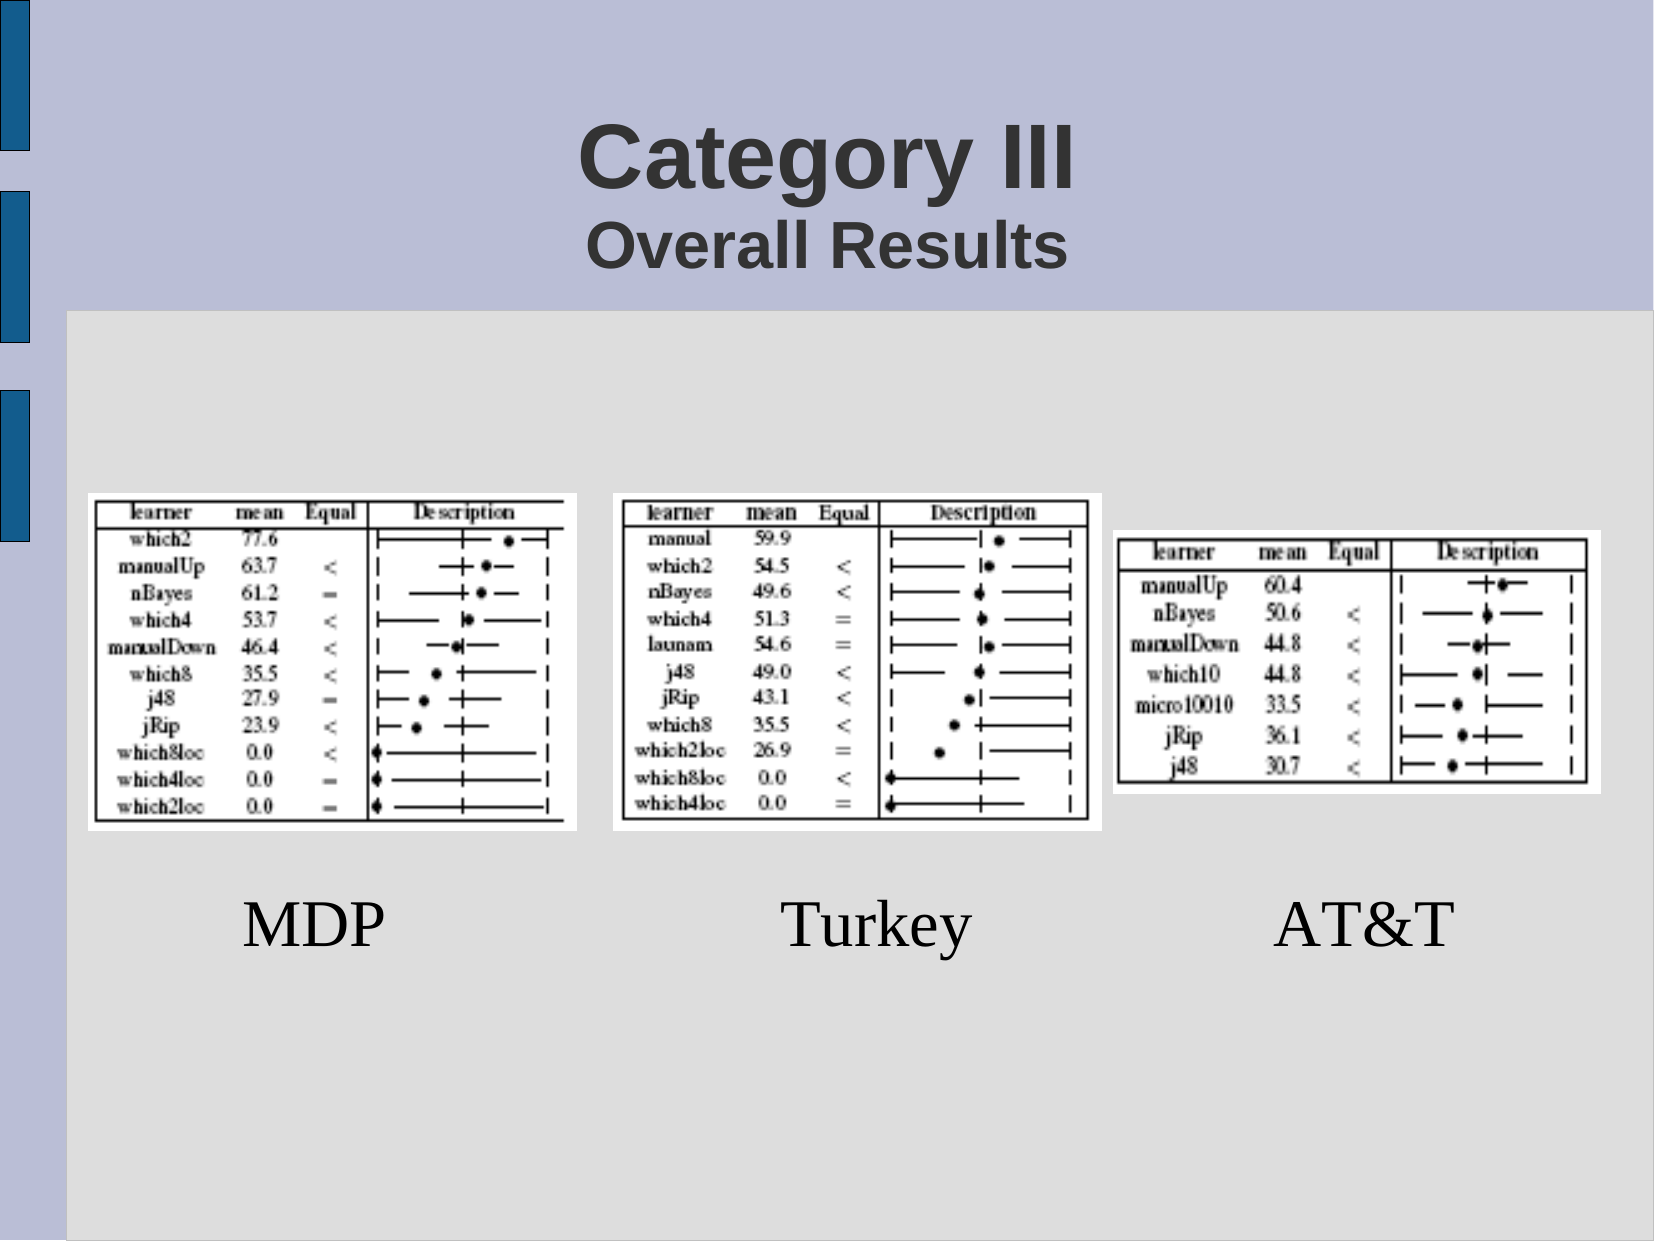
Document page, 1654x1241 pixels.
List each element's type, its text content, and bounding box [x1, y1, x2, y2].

picture [88, 493, 577, 831]
picture [613, 493, 1102, 831]
title Category III Overall Results [121, 91, 1534, 299]
text_box MDP [187, 868, 441, 981]
subtitle Turkey [750, 868, 1004, 981]
text_box AT&T [1237, 868, 1491, 981]
picture [1113, 530, 1601, 794]
